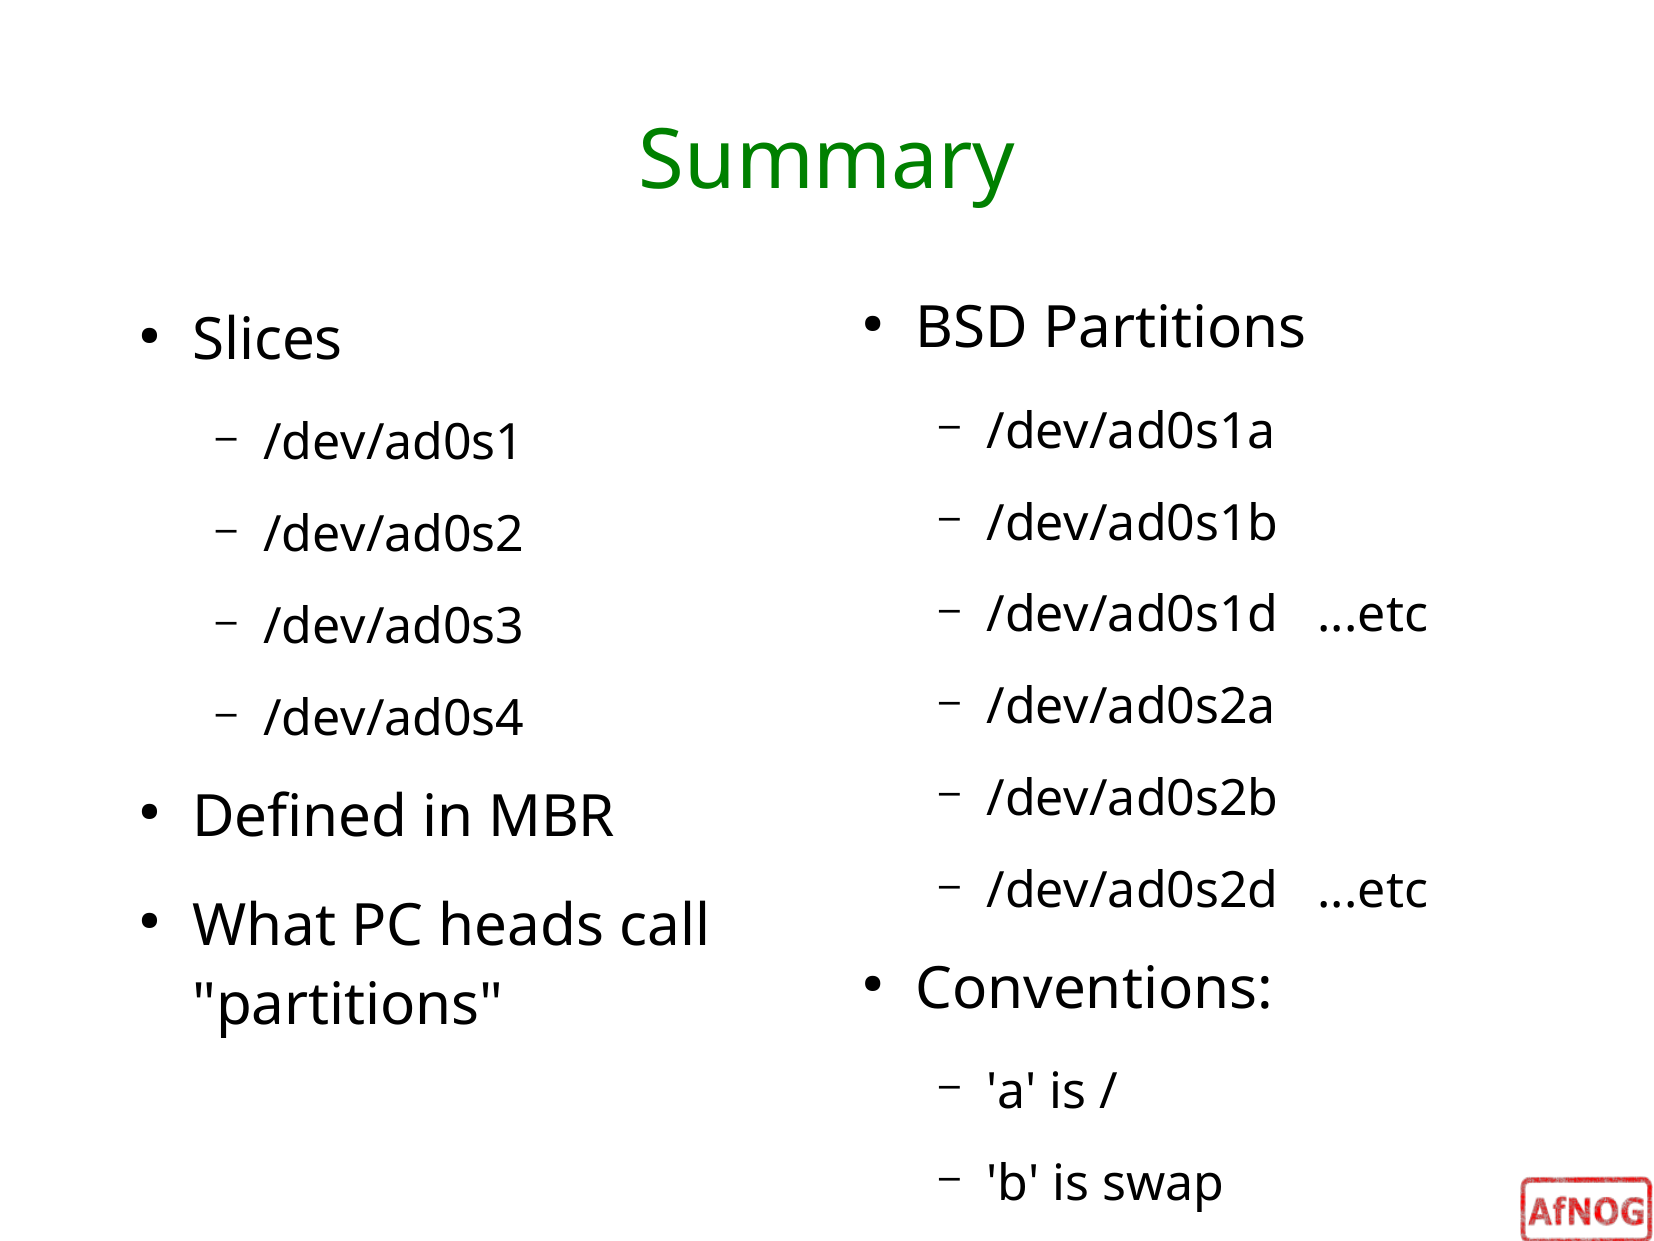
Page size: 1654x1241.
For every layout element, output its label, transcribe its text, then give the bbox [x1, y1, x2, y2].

list Slices /dev/ad0s1 /dev/ad0s2 /dev/ad0s3 /dev/ad0s4 Defined in MBR What PC heads call "partitions" [121, 297, 811, 1080]
title Summary [121, 73, 1533, 241]
picture [1519, 1175, 1654, 1241]
list BSD Partitions /dev/ad0s1a /dev/ad0s1b /dev/ad0s1d ...etc /dev/ad0s2a /dev/ad0s2b /dev/ad0s2d ...etc Conventions: 'a' is / 'b' is swap 'c' cannot be used [844, 285, 1534, 1149]
